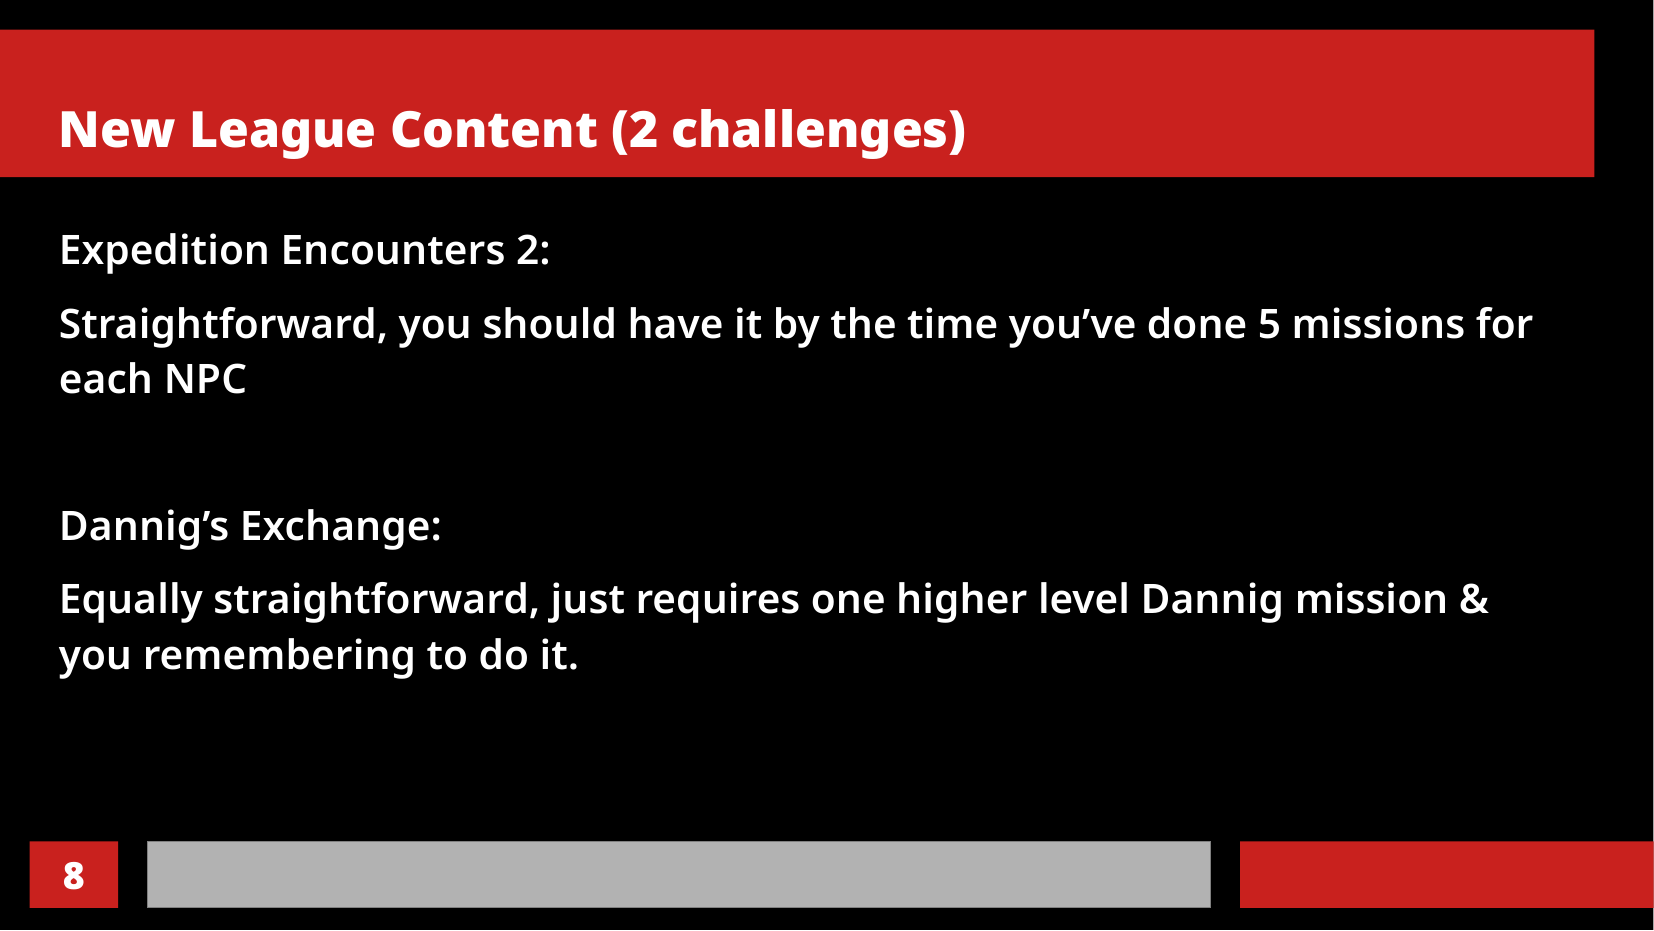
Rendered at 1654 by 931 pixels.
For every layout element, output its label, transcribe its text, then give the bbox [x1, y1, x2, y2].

list Expedition Encounters 2: Straightforward, you should have it by the time you’ve done 5 missions for each NPC Dannig’s Exchange: Equally straightforward, just requires one higher level Dannig mission & you remembering to do it. [59, 221, 1565, 798]
title New League Content (2 challenges) [59, 44, 1595, 163]
